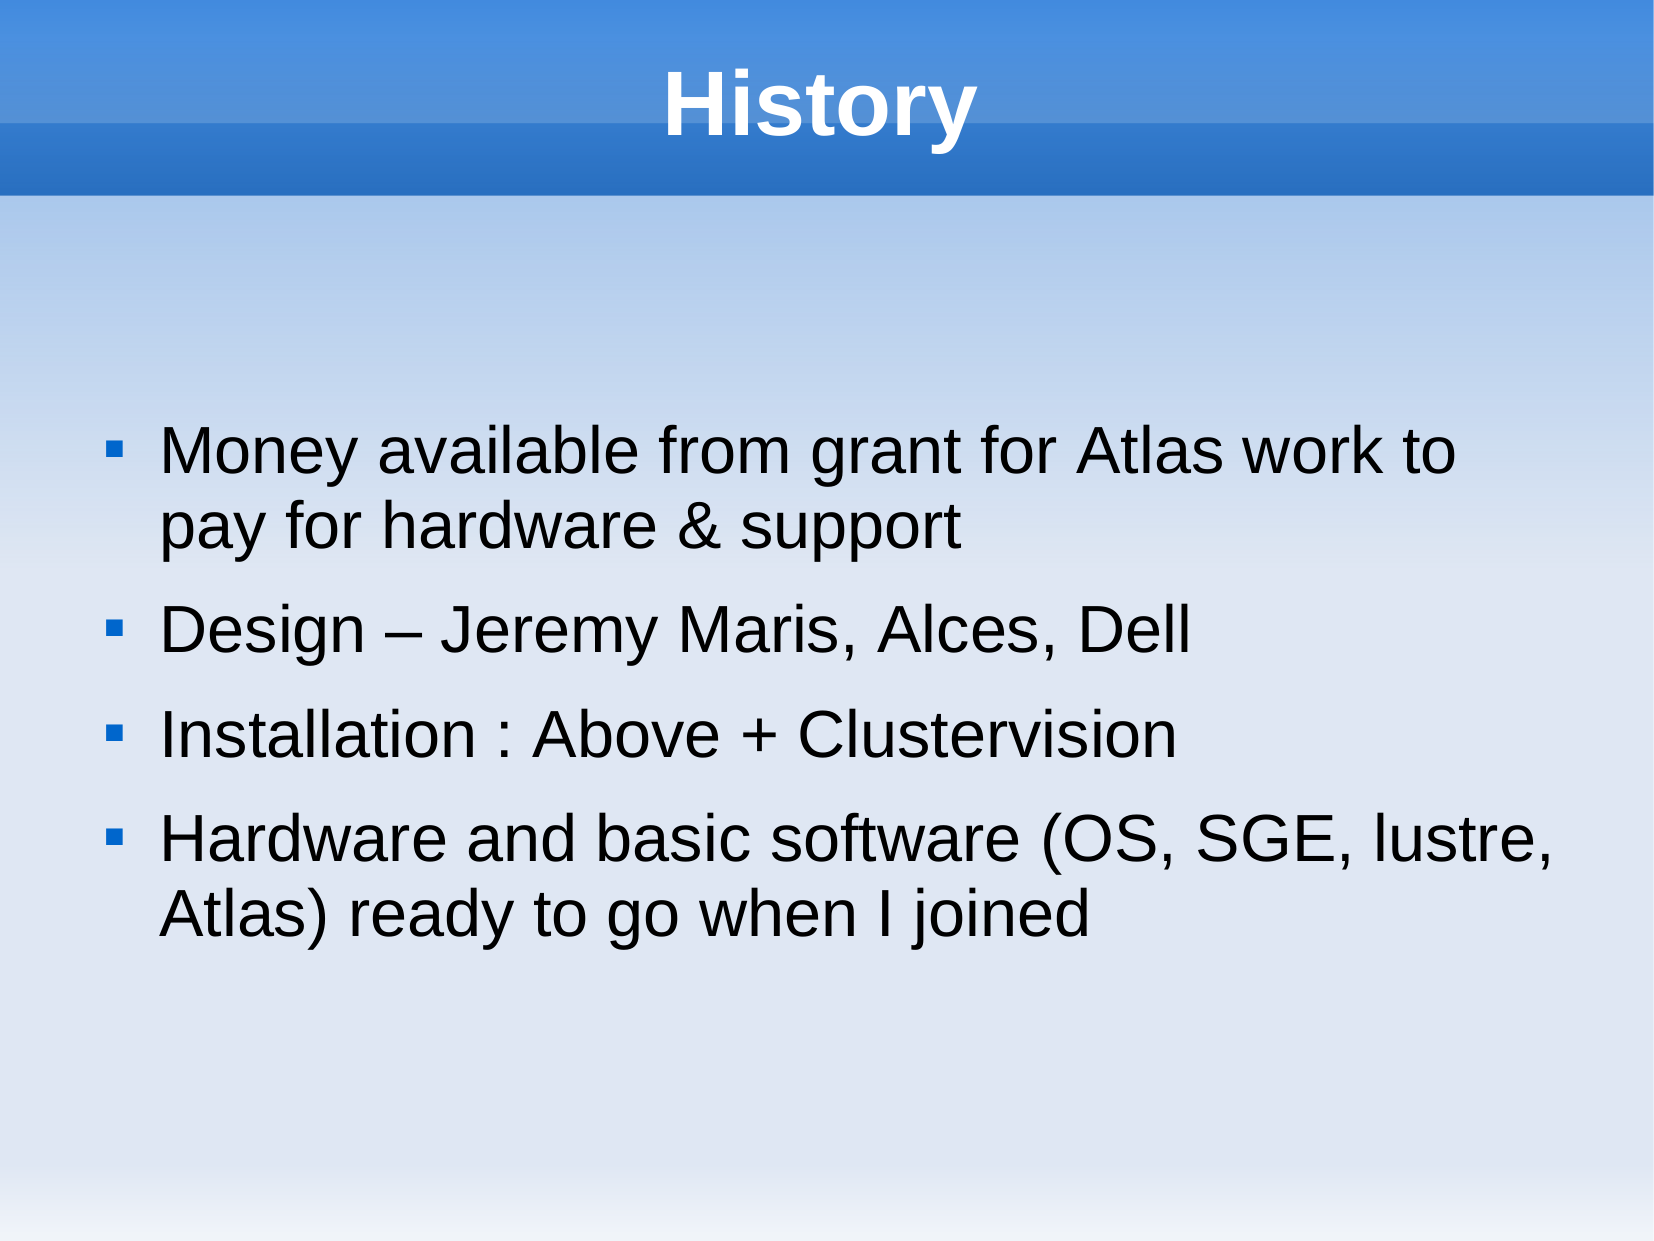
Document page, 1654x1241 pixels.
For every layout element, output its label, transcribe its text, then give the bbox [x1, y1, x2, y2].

title History [76, 0, 1565, 208]
list Money available from grant for Atlas work to pay for hardware & support Design – Jeremy Maris, Alces, Dell Installation : Above + Clustervision Hardware and basic software (OS, SGE, lustre, Atlas) ready to go when I joined [88, 413, 1577, 1232]
picture [0, 0, 1654, 1241]
